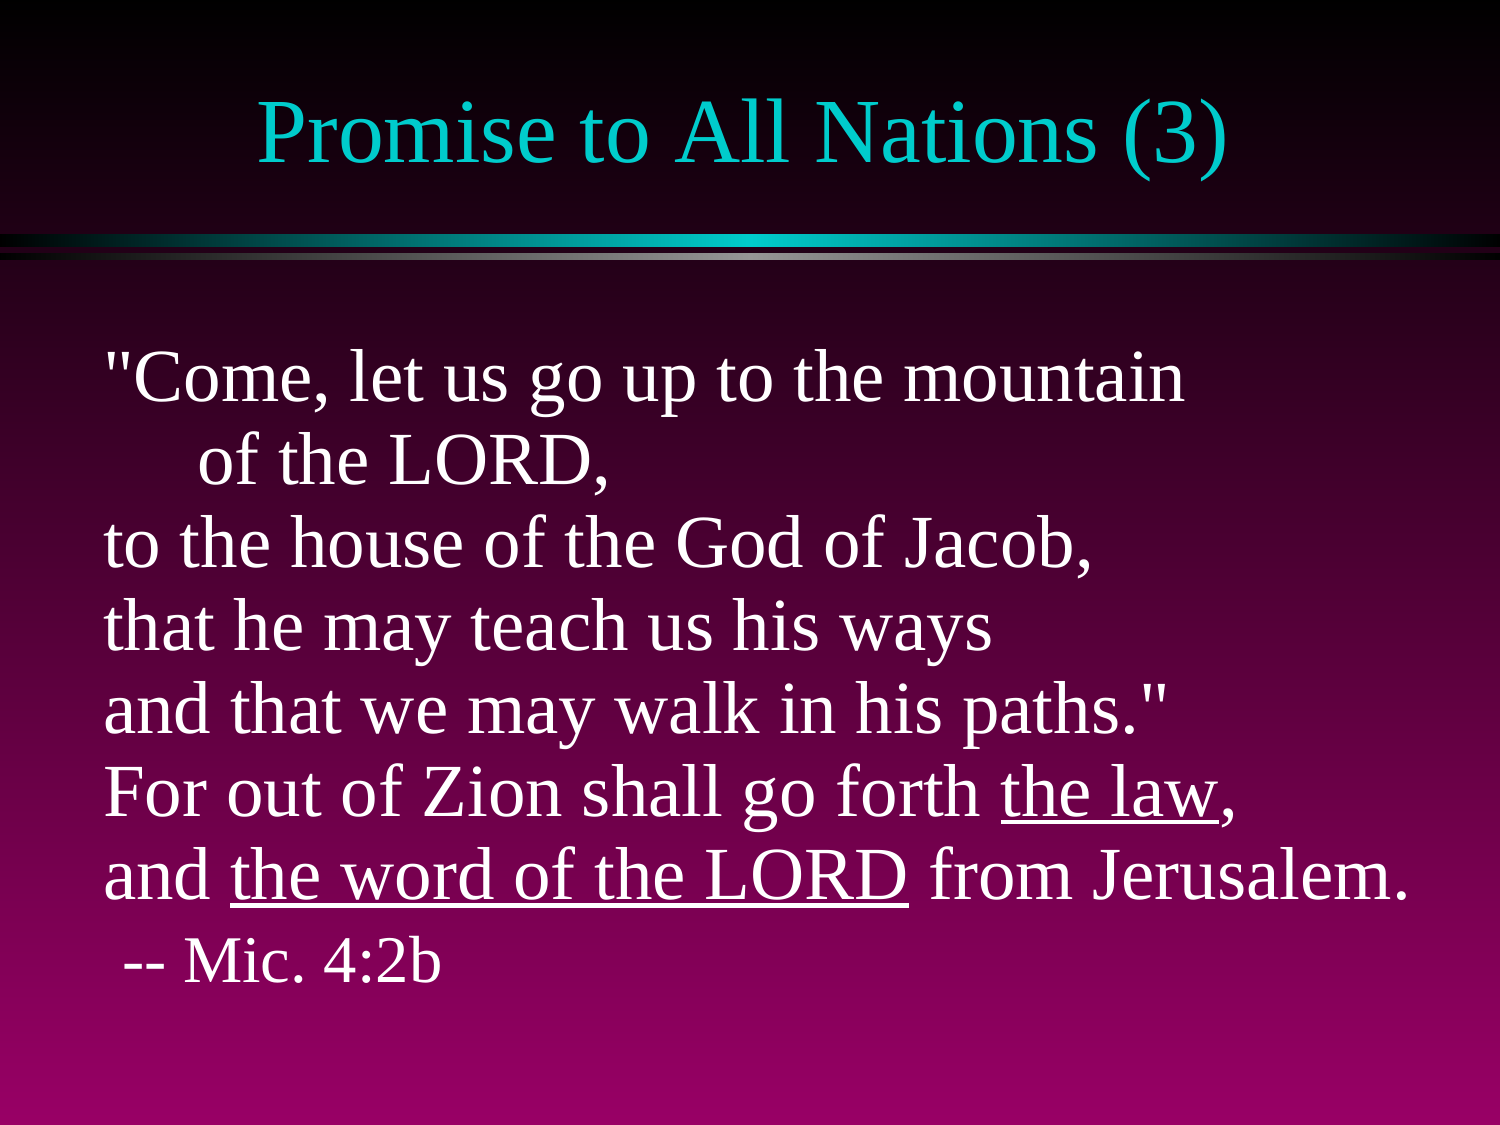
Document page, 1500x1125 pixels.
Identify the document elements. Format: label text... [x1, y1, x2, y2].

title Promise to All Nations (3) [99, 44, 1388, 218]
text_box "Come, let us go up to the mountain of the LORD, to the house of the God of Jacob, that he may teach us his ways and that we may walk in his paths." For out of Zion shall go forth the law, and the word of the LORD from Jerusalem. -- Mic. 4:2b [88, 327, 1500, 1006]
